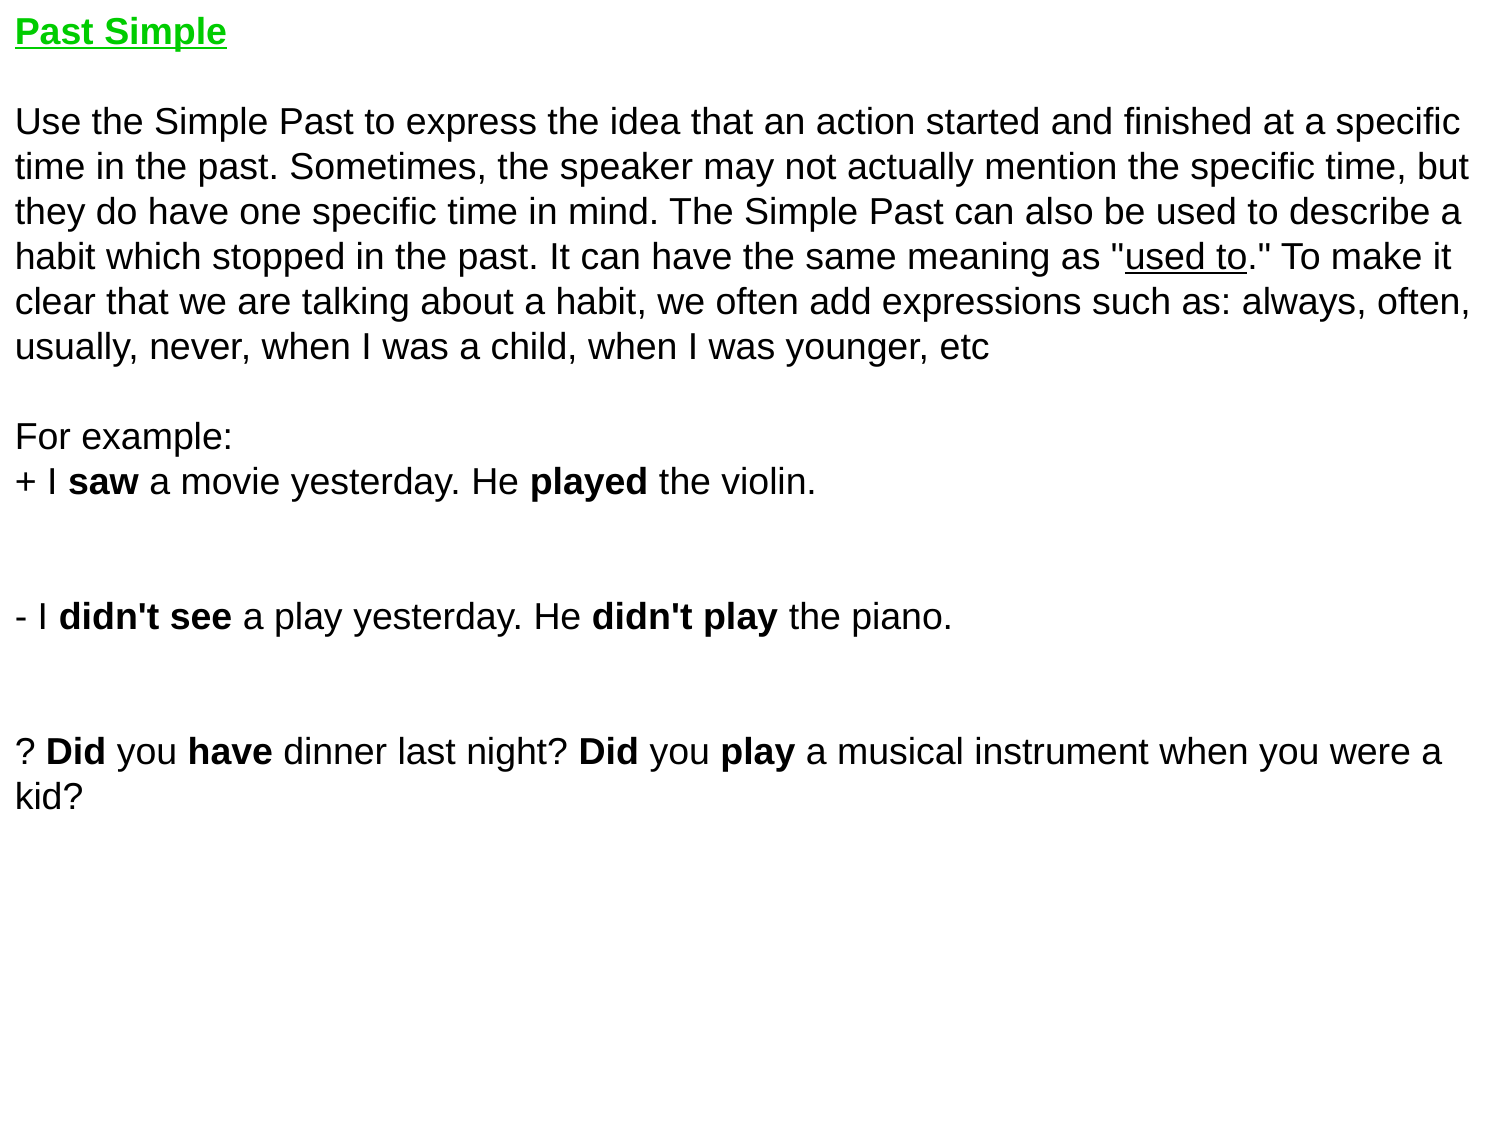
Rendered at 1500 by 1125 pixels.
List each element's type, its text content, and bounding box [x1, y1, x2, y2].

text_box Past Simple Use the Simple Past to express the idea that an action started and finished at a specific time in the past. Sometimes, the speaker may not actually mention the specific time, but they do have one specific time in mind. The Simple Past can also be used to describe a habit which stopped in the past. It can have the same meaning as "used to." To make it clear that we are talking about a habit, we often add expressions such as: always, often, usually, never, when I was a child, when I was younger, etc For example: + I saw a movie yesterday. He played the violin. - I didn't see a play yesterday. He didn't play the piano. ? Did you have dinner last night? Did you play a musical instrument when you were a kid? [0, 0, 1500, 960]
